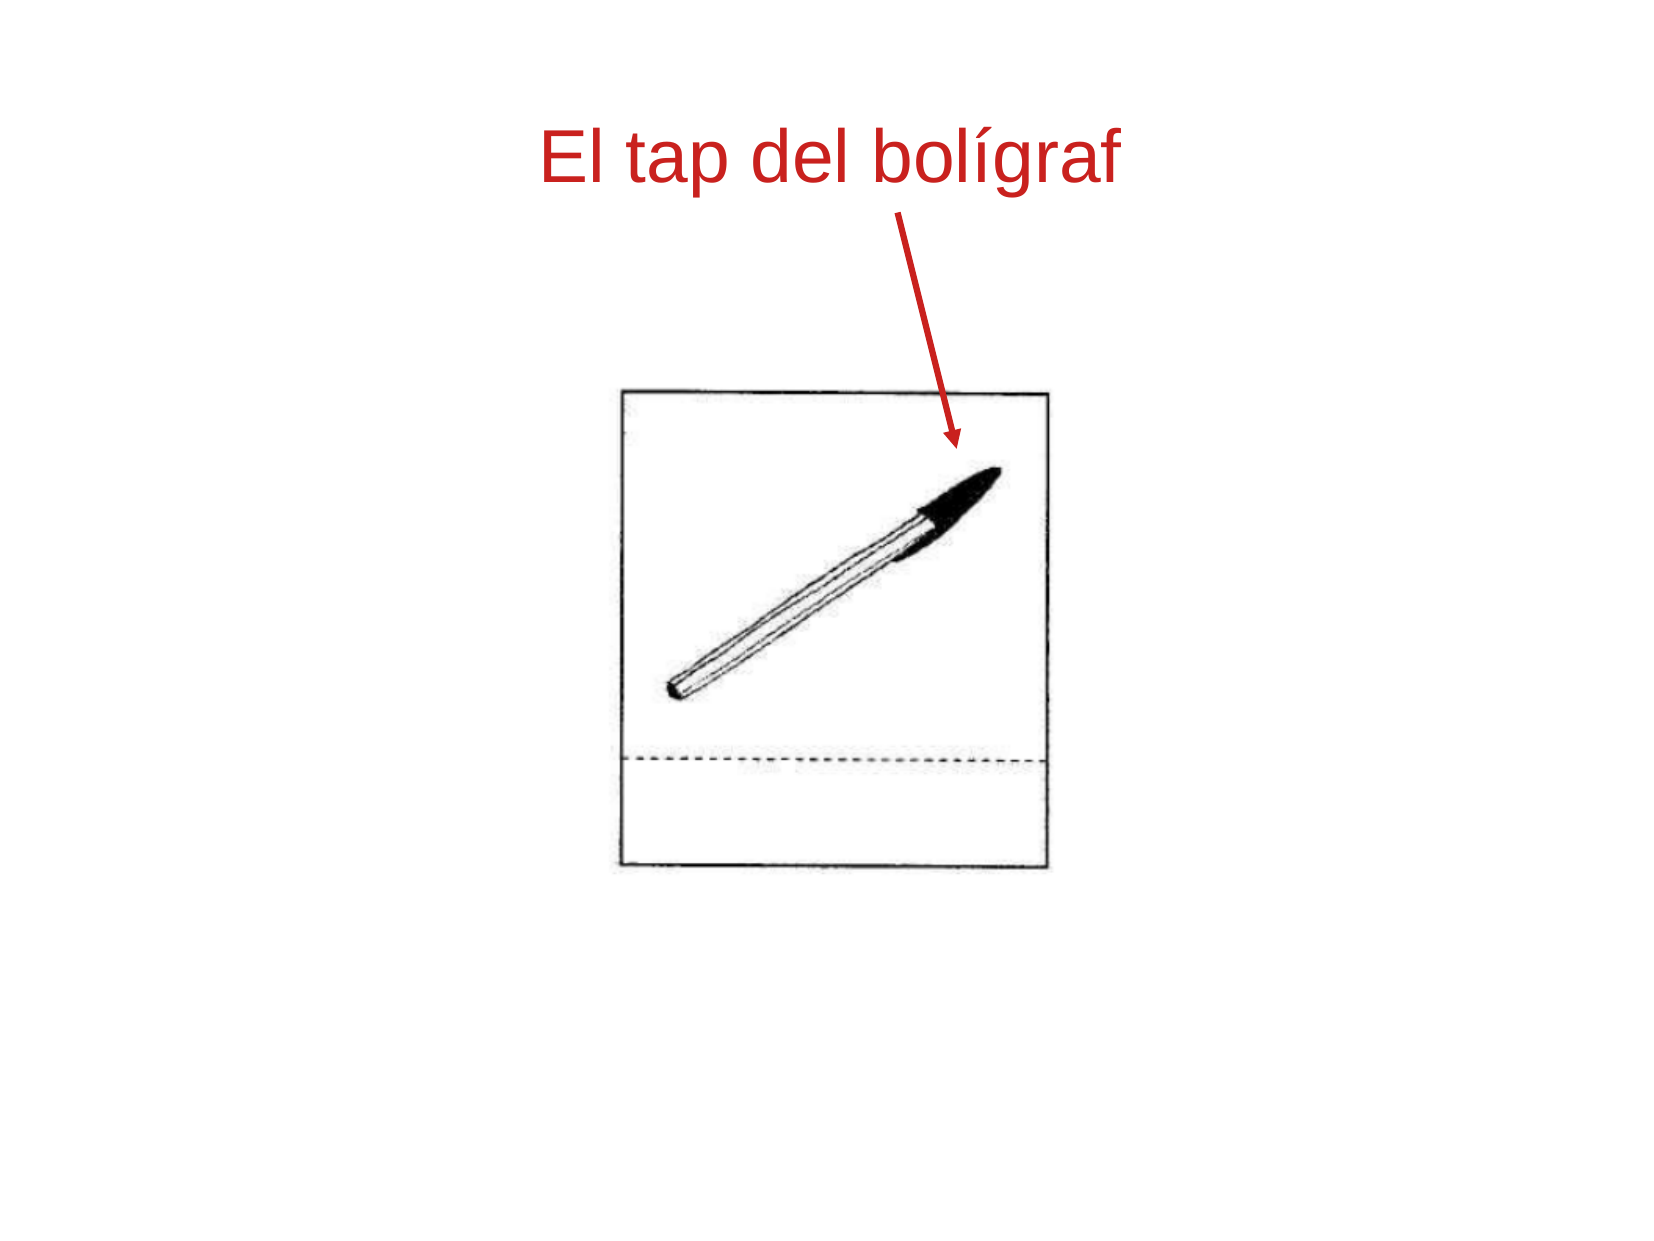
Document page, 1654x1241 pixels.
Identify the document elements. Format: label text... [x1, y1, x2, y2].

text_box El tap del bolígraf [289, 49, 1371, 257]
picture [603, 374, 1073, 876]
